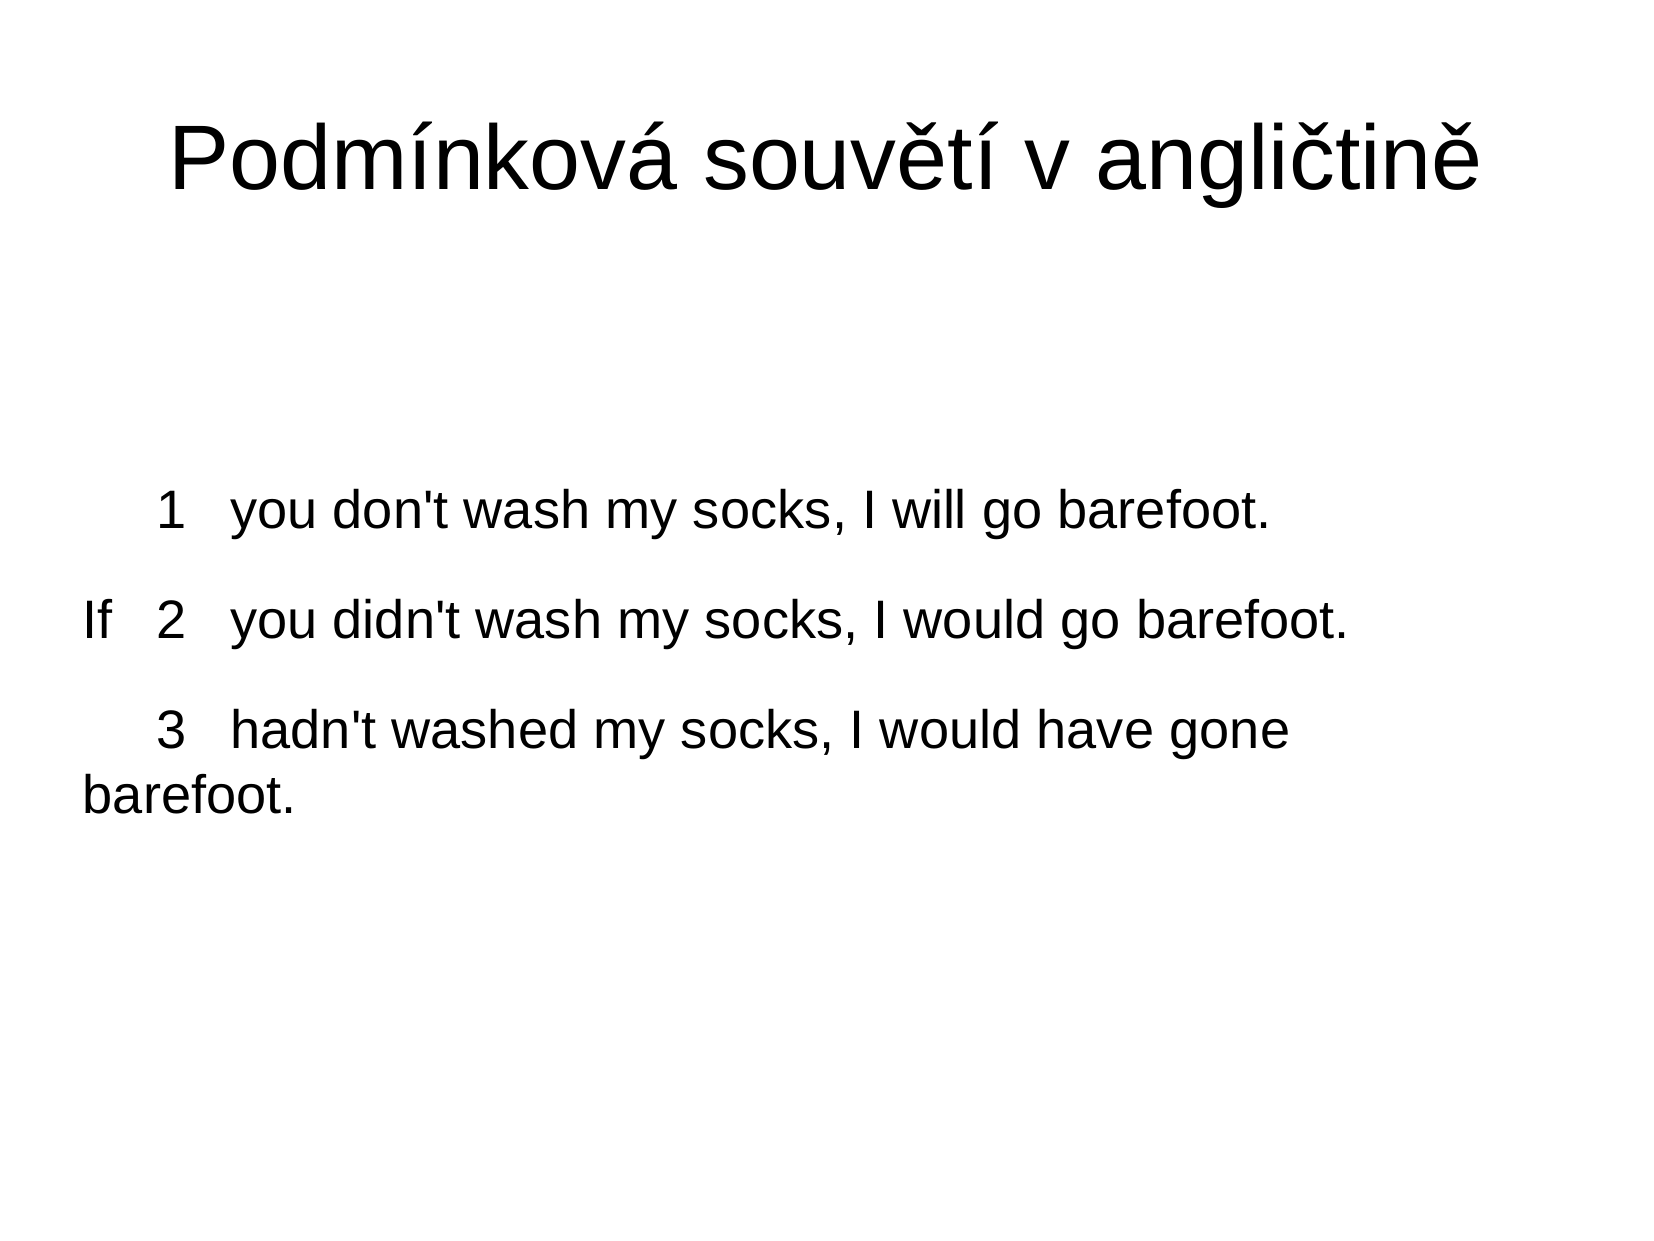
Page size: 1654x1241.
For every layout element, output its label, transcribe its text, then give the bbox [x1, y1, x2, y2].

text_box Podmínková souvětí v angličtině [83, 49, 1570, 256]
text_box 1 you don't wash my socks, I will go barefoot. If 2 you didn't wash my socks, I would go barefoot. 3 hadn't washed my socks, I would have gone barefoot. [83, 290, 1570, 1009]
